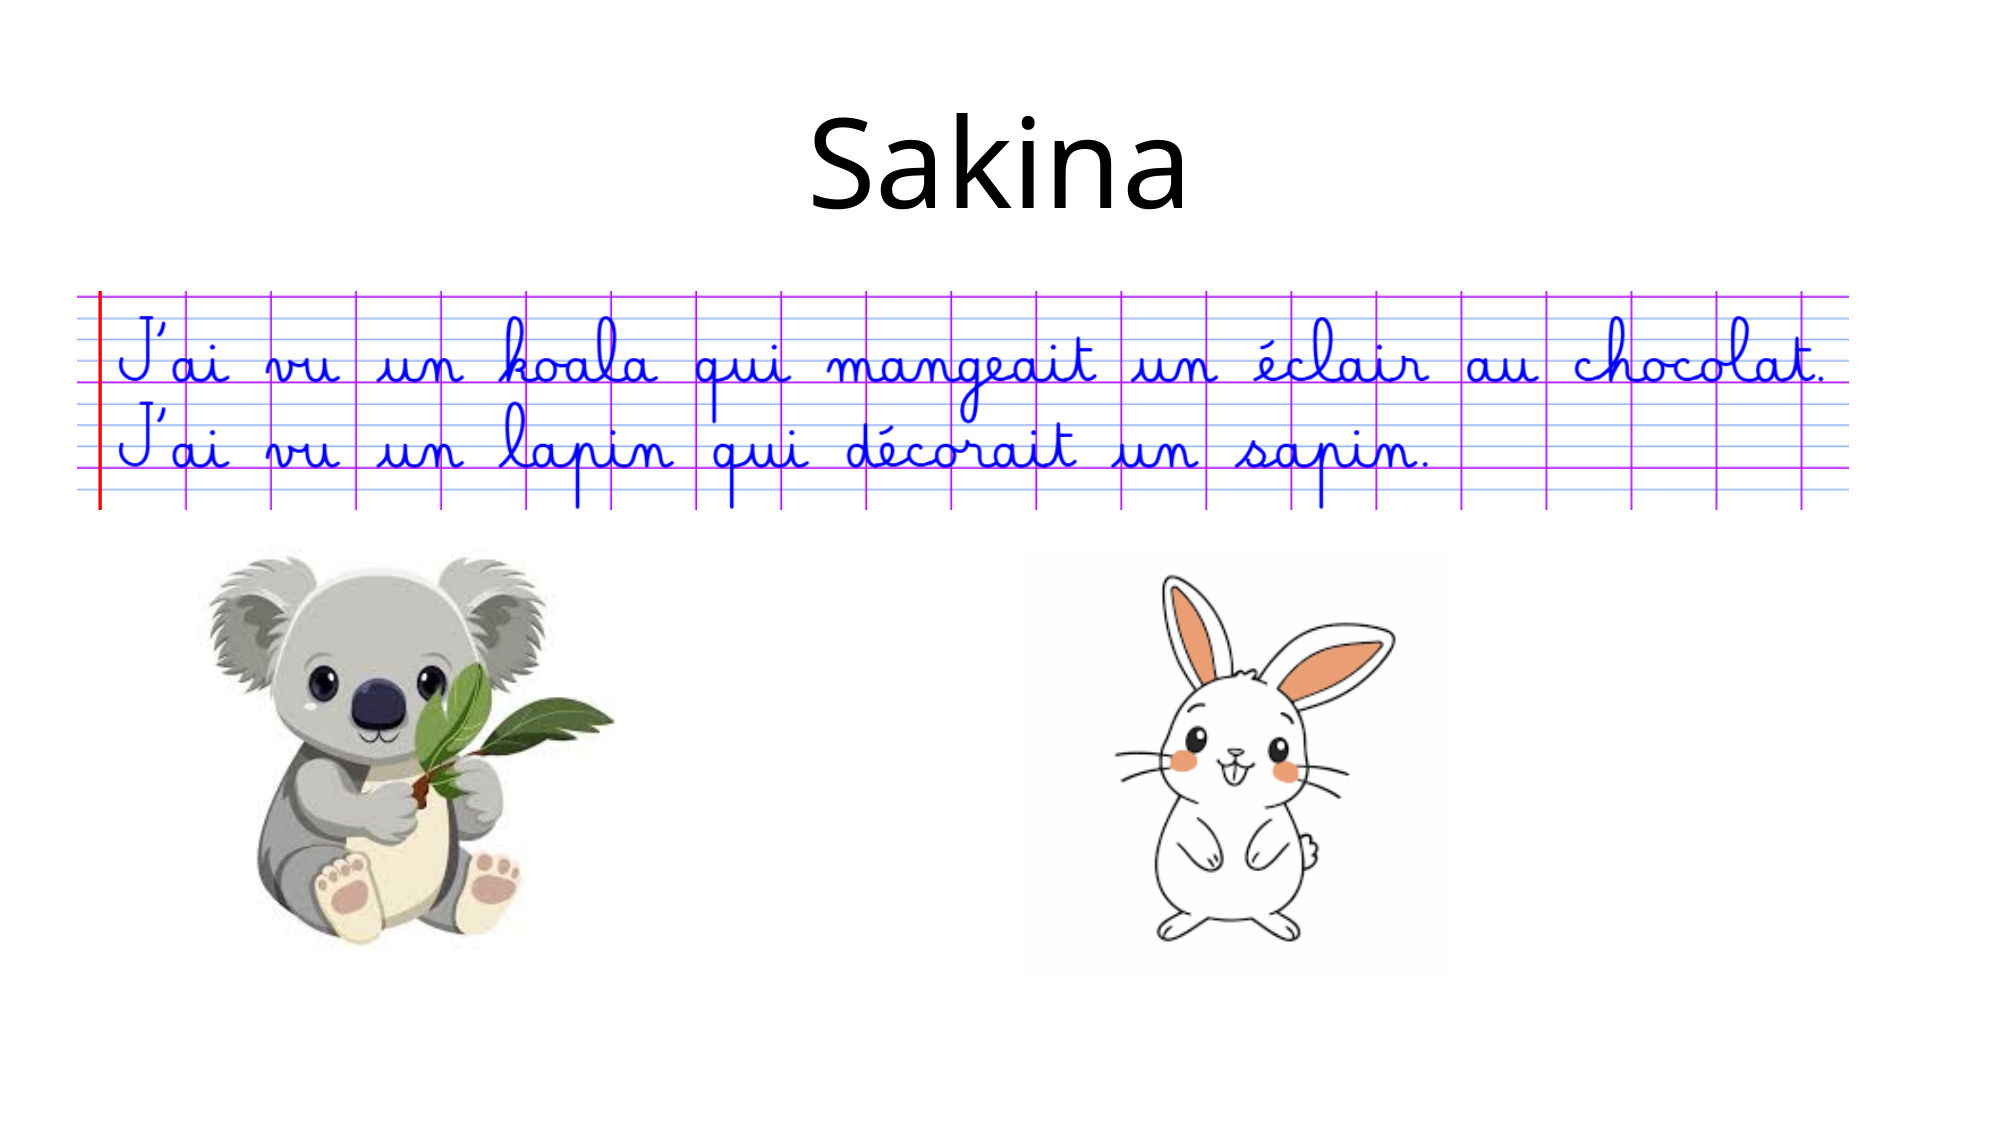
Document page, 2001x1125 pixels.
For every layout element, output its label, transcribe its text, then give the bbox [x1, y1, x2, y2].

title Sakina [137, 59, 1863, 278]
picture [1022, 547, 1451, 976]
picture [198, 547, 626, 955]
picture [77, 291, 1849, 510]
